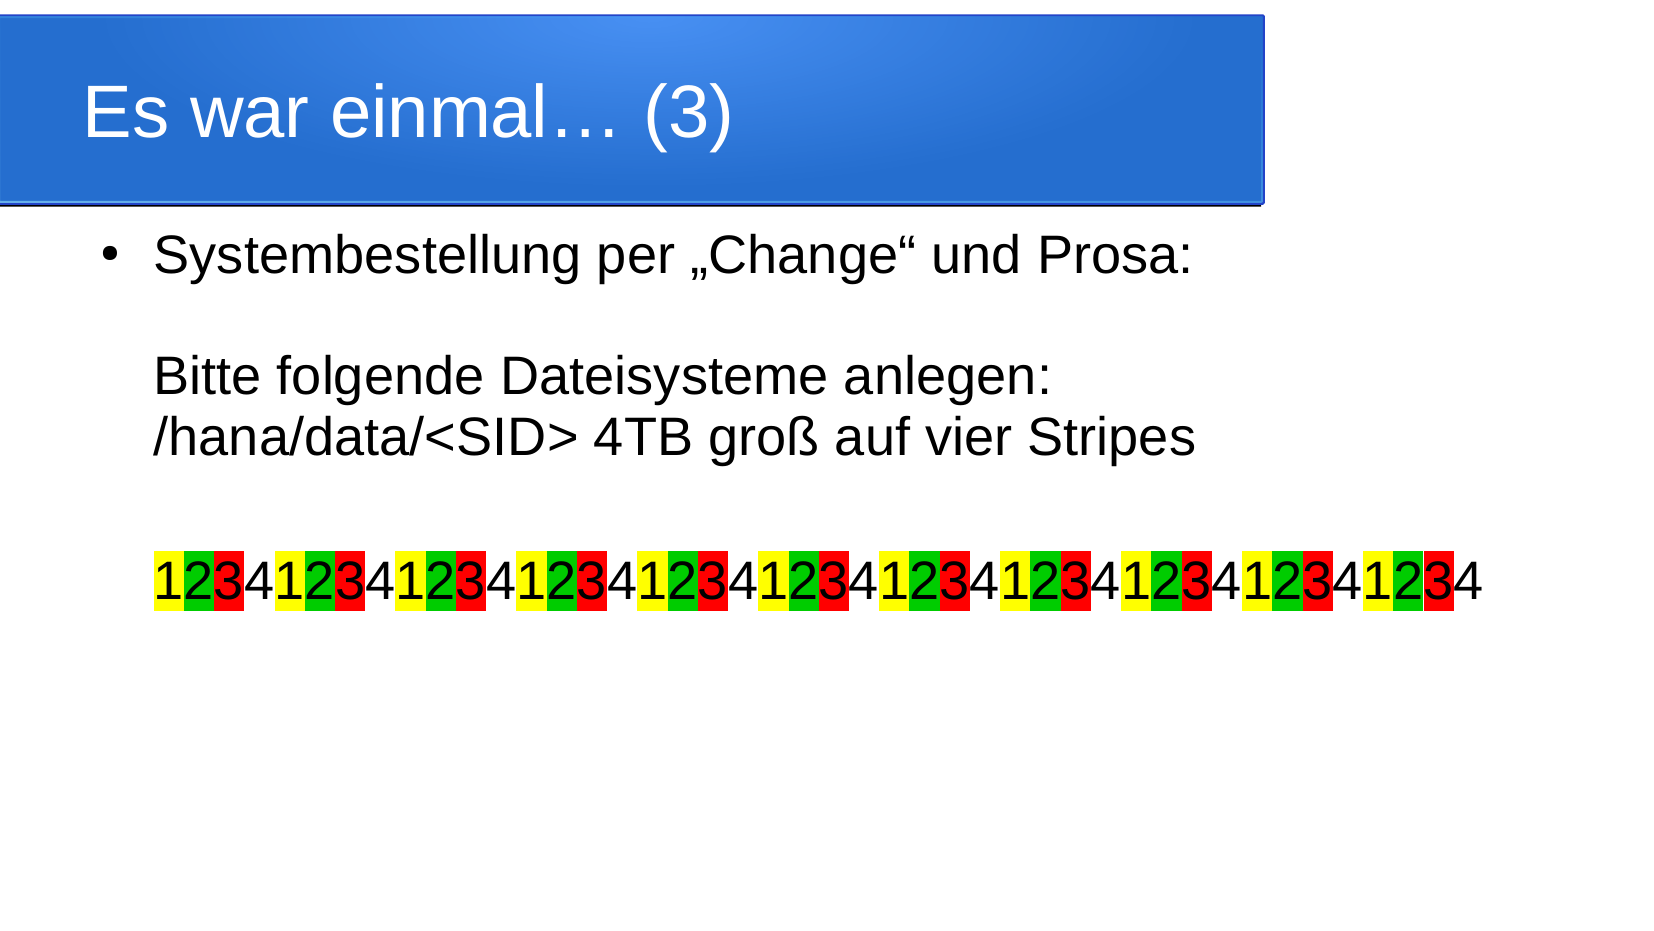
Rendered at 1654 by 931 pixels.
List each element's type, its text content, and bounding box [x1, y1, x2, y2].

title Es war einmal… (3) [82, 35, 1235, 189]
list Systembestellung per „Change“ und Prosa: Bitte folgende Dateisysteme anlegen: /hana/data/<SID> 4TB groß auf vier Stripes 12341234123412341234123412341234123412341234 [82, 224, 1571, 764]
